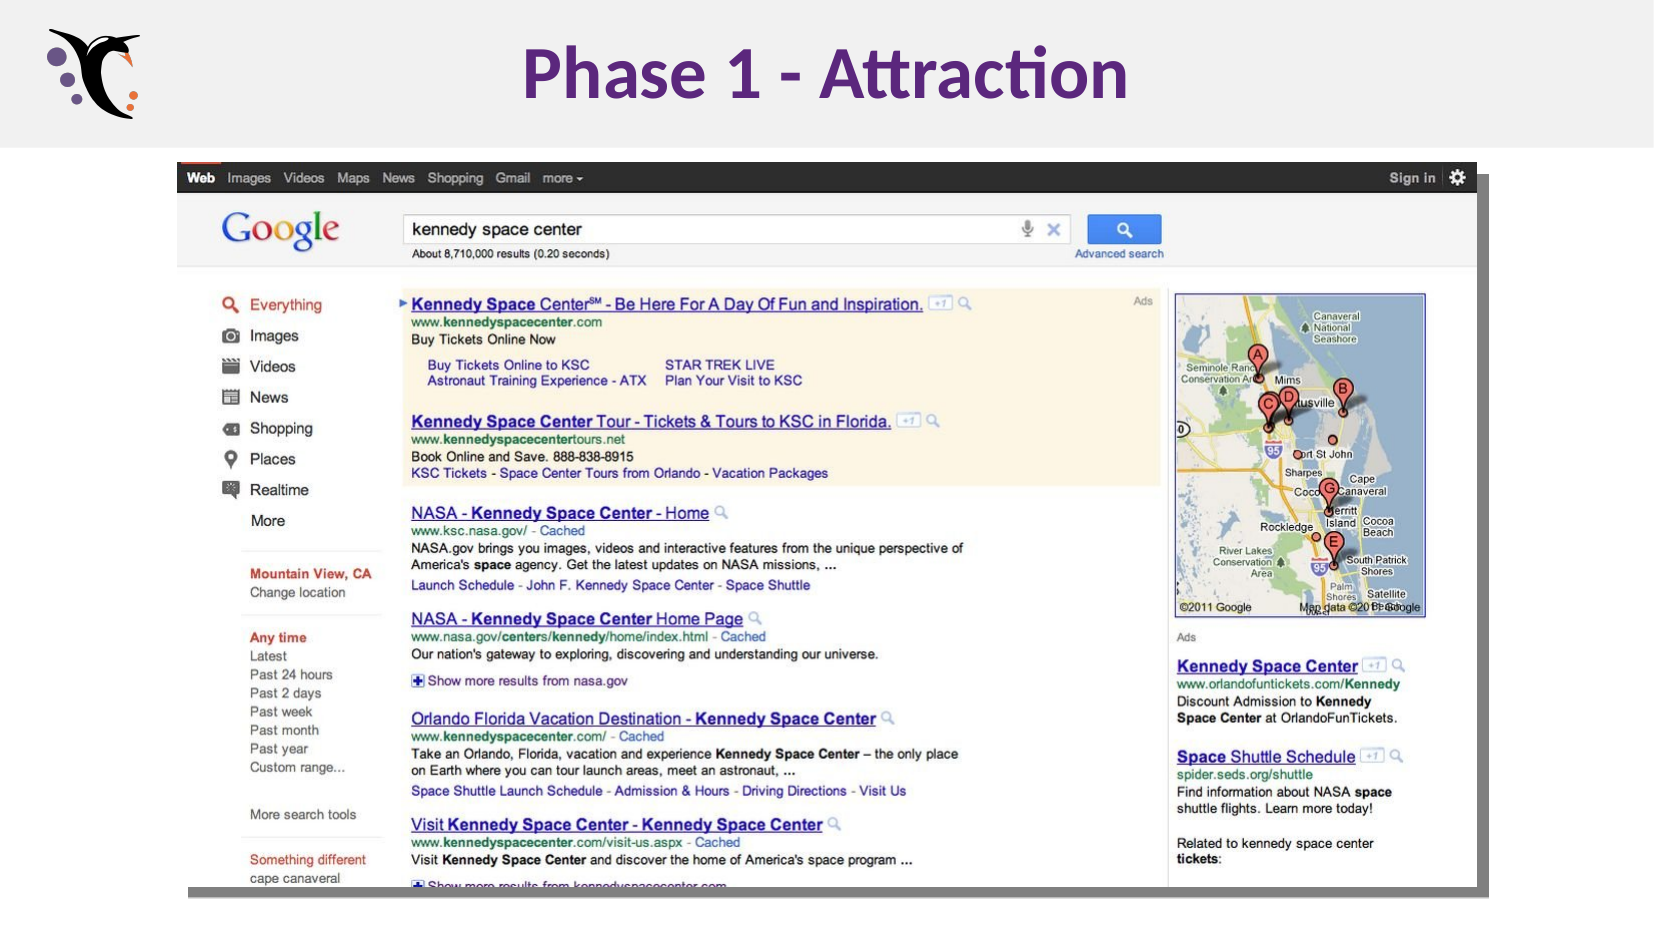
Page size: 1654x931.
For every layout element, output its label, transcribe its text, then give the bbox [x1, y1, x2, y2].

title Phase 1 - Attraction [82, 1, 1571, 157]
picture [177, 162, 1477, 887]
picture [47, 29, 82, 119]
